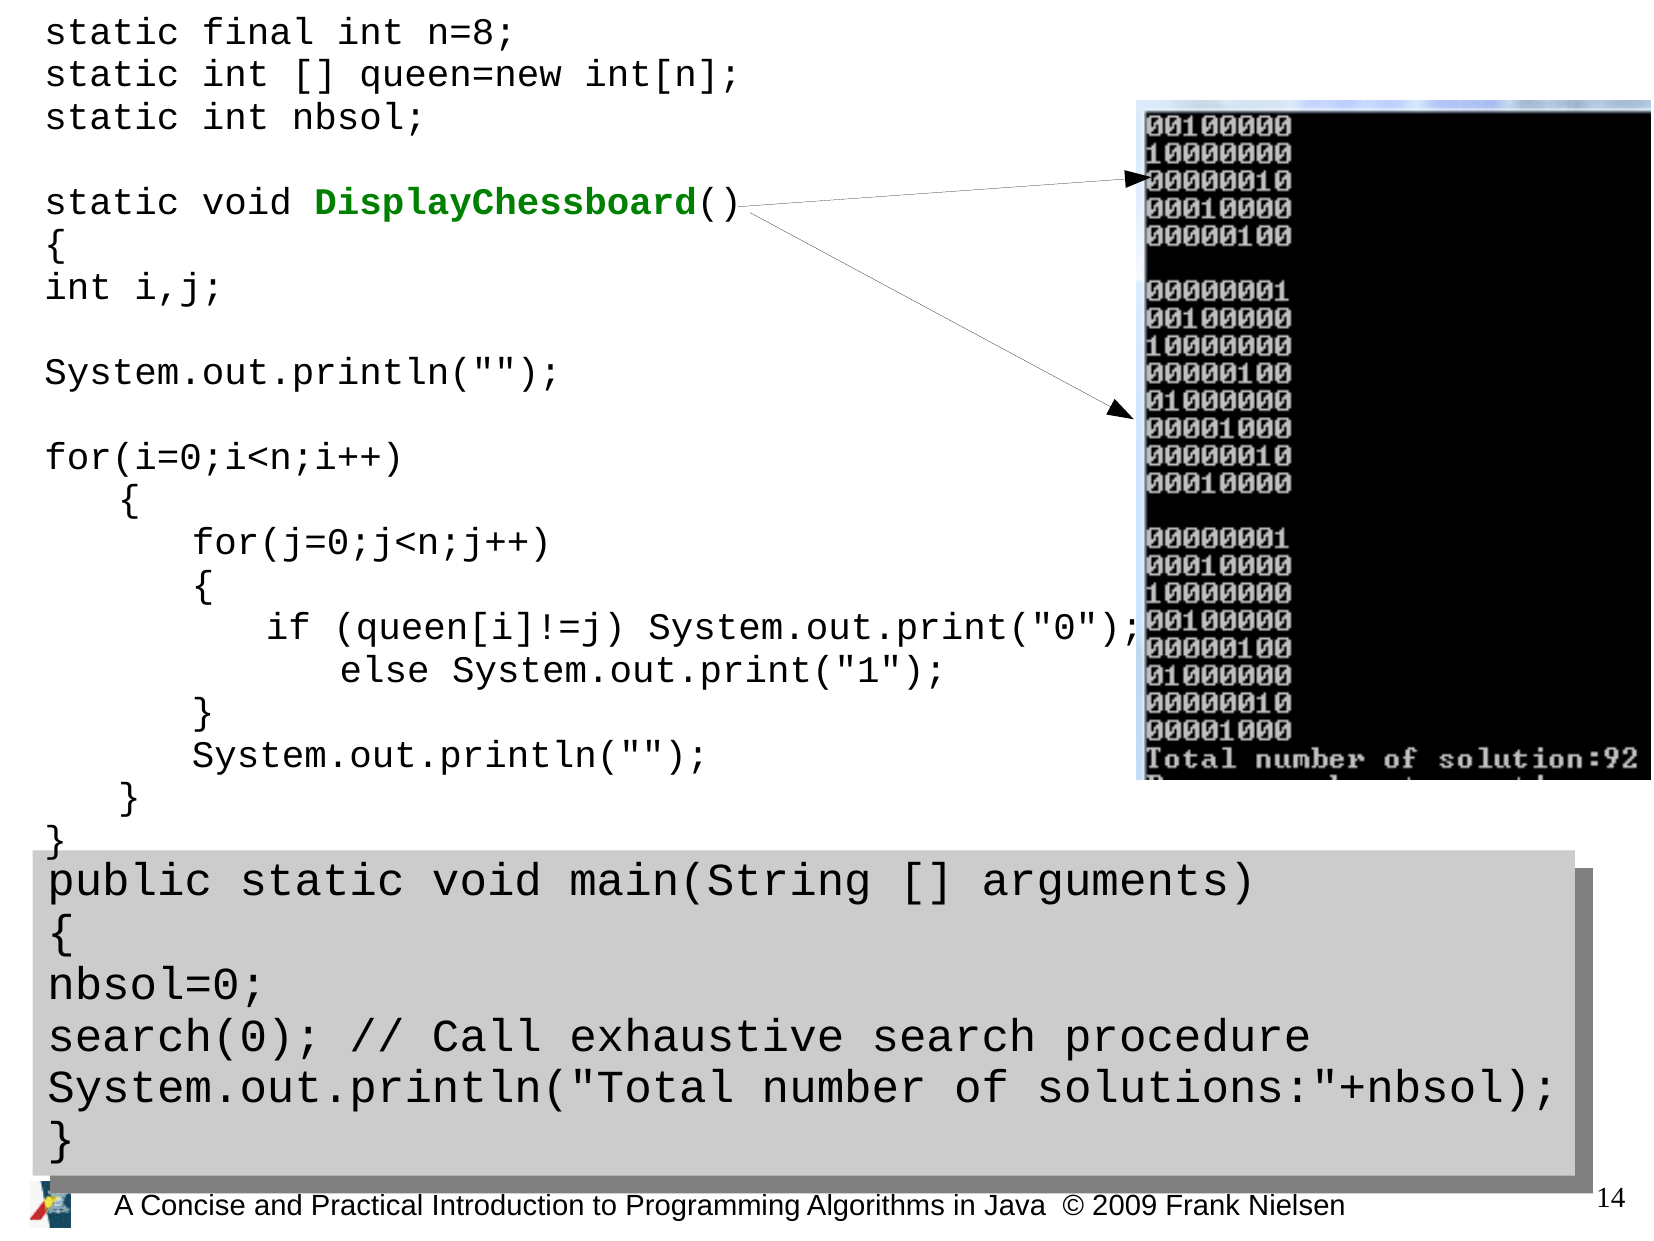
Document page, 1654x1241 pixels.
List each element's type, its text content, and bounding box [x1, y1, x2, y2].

text_box public static void main(String [] arguments) { nbsol=0; search(0); // Call exhaustive search procedure System.out.println("Total number of solutions:"+nbsol); } [32, 850, 1575, 1158]
picture [29, 1181, 71, 1228]
picture [1136, 100, 1651, 780]
text_box static final int n=8; static int [] queen=new int[n]; static int nbsol; static void DisplayChessboard() { int i,j; System.out.println(""); for(i=0;i<n;i++) { for(j=0;j<n;j++) { if (queen[i]!=j) System.out.print("0"); else System.out.print("1"); } System.out.println(""); } } [29, 5, 1159, 860]
